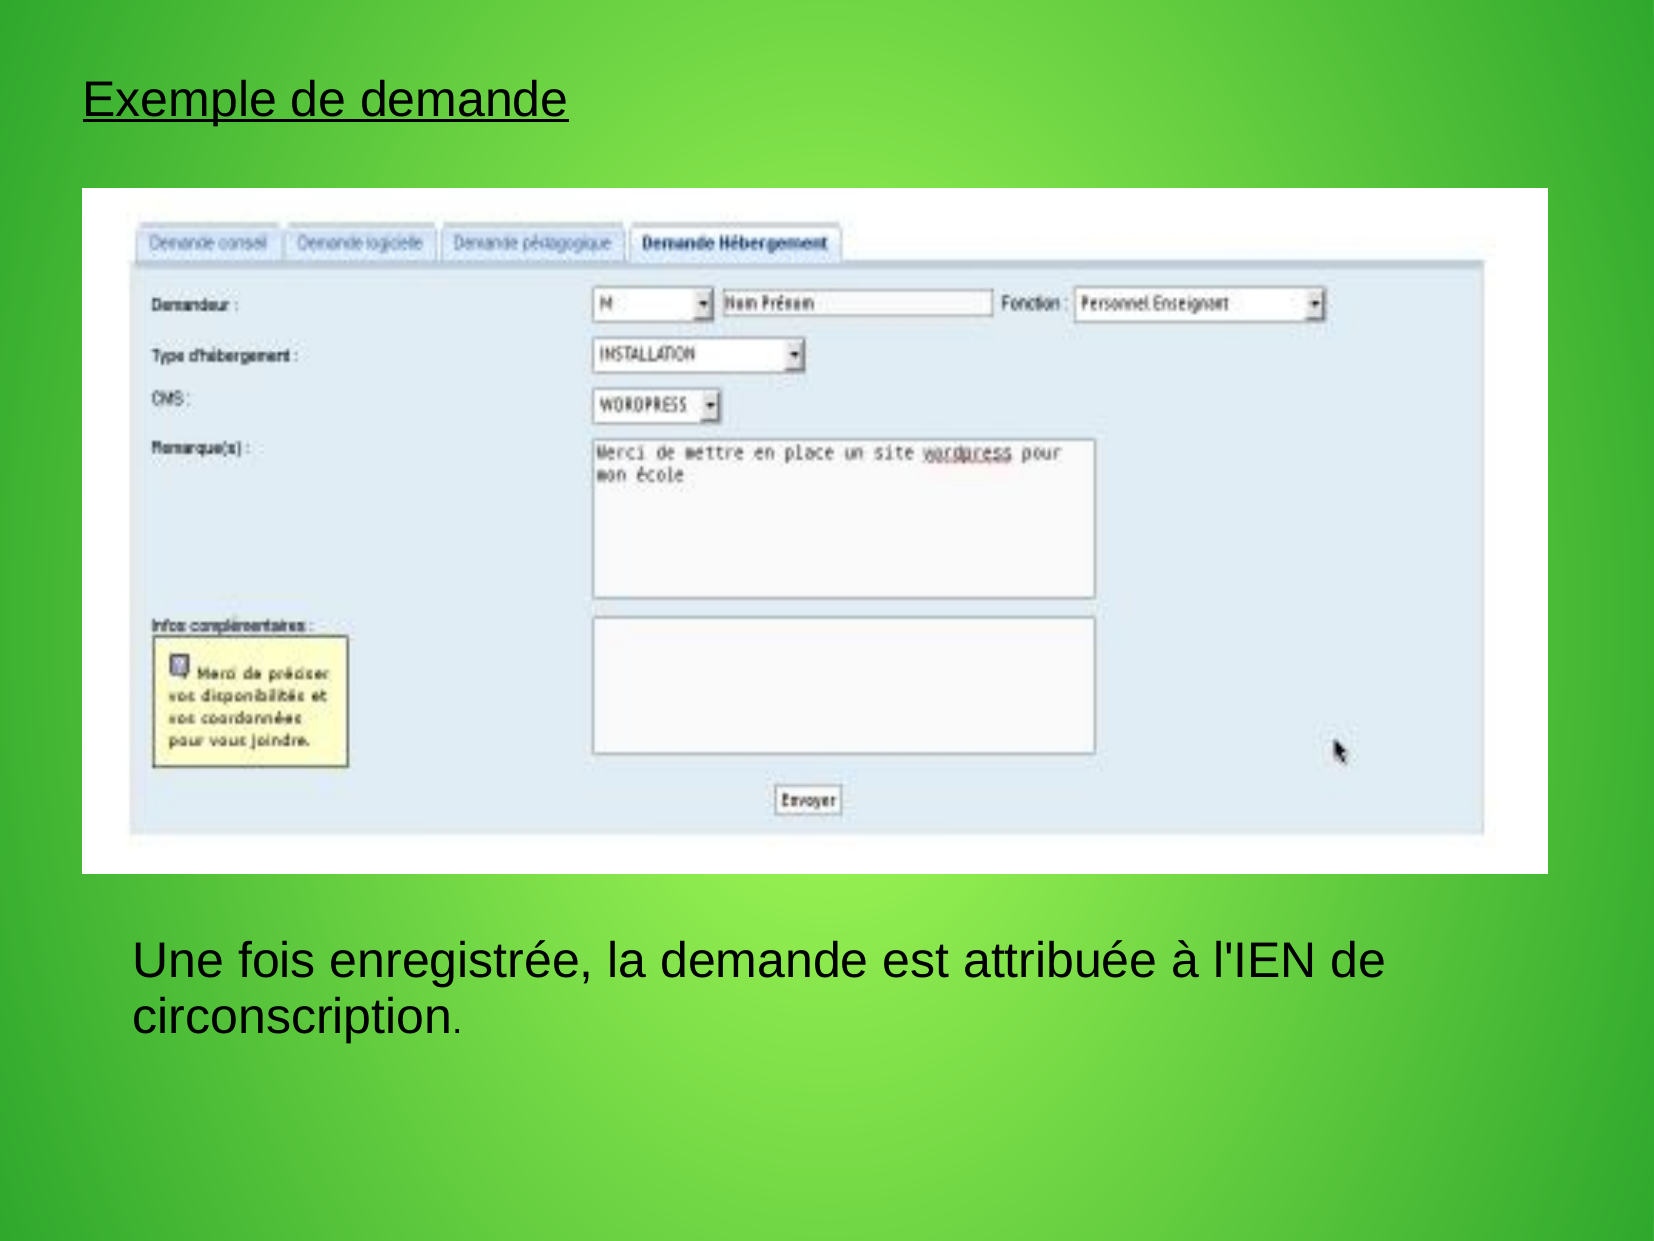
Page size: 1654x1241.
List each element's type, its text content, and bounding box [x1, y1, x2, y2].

picture [82, 188, 1548, 875]
text_box Une fois enregistrée, la demande est attribuée à l'IEN de circonscription. [118, 924, 1560, 1052]
list Exemple de demande [82, 70, 1571, 166]
